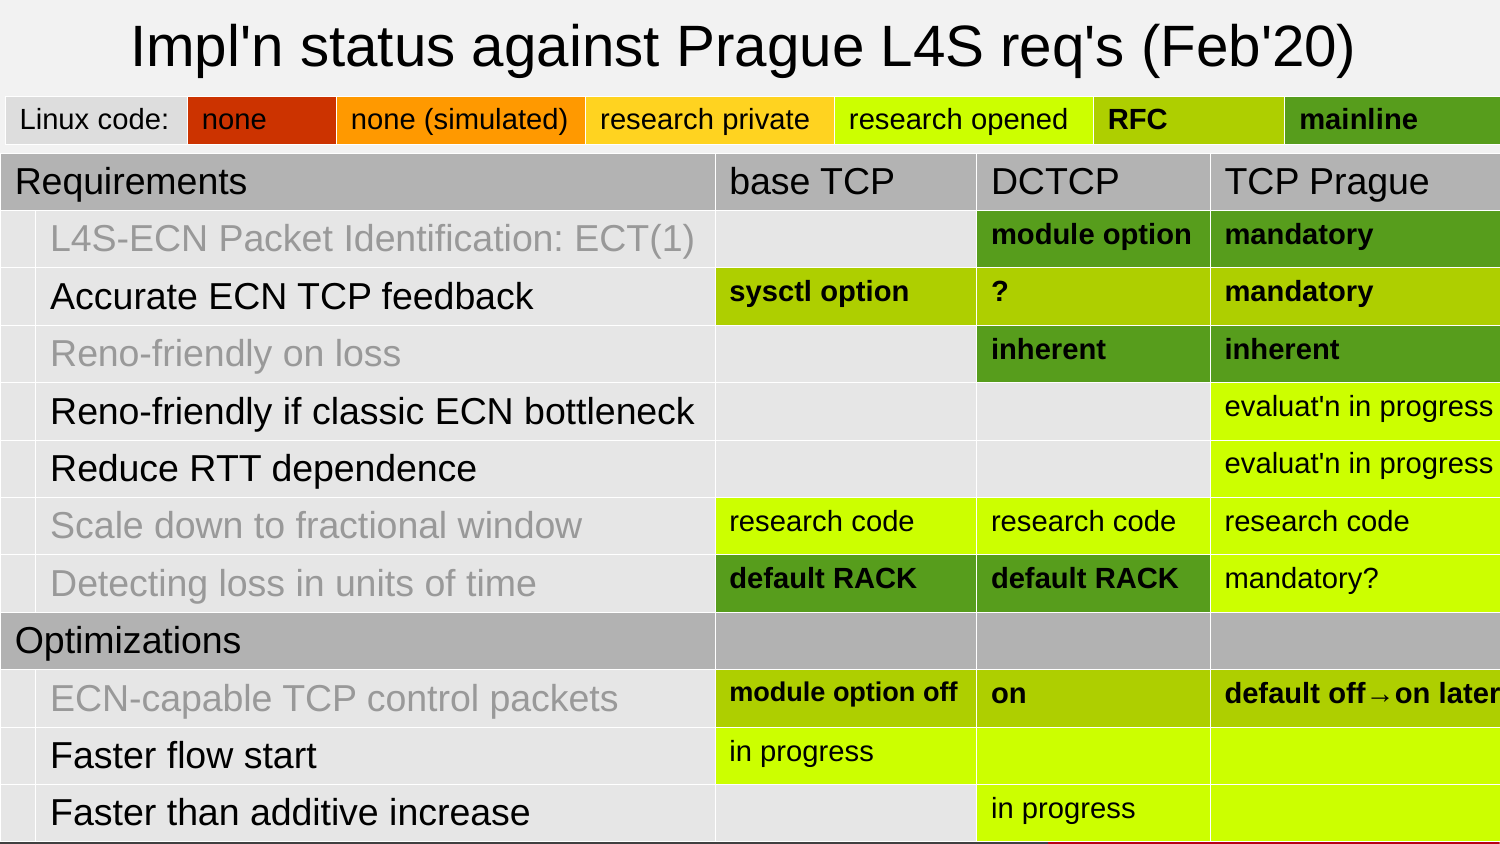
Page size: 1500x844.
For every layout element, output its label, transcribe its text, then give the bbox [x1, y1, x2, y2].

table_cell L4S-ECN Packet Identification: ECT(1) [36, 211, 715, 267]
table_cell [716, 613, 976, 669]
table_cell Reno-friendly if classic ECN bottleneck [36, 383, 715, 440]
table_cell mandatory [1211, 268, 1500, 325]
table_cell Detecting loss in units of time [36, 555, 715, 612]
table_header base TCP [716, 154, 976, 210]
table_cell [1, 670, 35, 727]
table_cell Accurate ECN TCP feedback [36, 268, 715, 325]
table_cell inherent [1211, 326, 1500, 382]
table_cell research code [1211, 498, 1500, 554]
table_cell evaluat'n in progress [1211, 383, 1500, 440]
table_cell Reduce RTT dependence [36, 441, 715, 497]
table_cell [1211, 785, 1500, 841]
table_cell on [977, 670, 1210, 727]
table_header research opened [835, 97, 1093, 144]
table_cell [977, 728, 1210, 784]
table_header RFC [1094, 97, 1284, 144]
table_cell [716, 211, 976, 267]
table_header Linux code: [6, 97, 187, 144]
table_cell [1, 326, 35, 382]
table_header none [188, 97, 336, 144]
table_cell research code [716, 498, 976, 554]
table_cell [716, 785, 976, 841]
table_cell Faster flow start [36, 728, 715, 784]
table_cell mandatory [1211, 211, 1500, 267]
table_cell [1, 728, 35, 784]
table_cell sysctl option [716, 268, 976, 325]
table_cell [977, 383, 1210, 440]
table_cell [716, 326, 976, 382]
table_cell mandatory? [1211, 555, 1500, 612]
table_cell default RACK [716, 555, 976, 612]
table_cell ? [977, 268, 1210, 325]
table_cell default off→on later [1211, 670, 1500, 727]
table_cell default RACK [977, 555, 1210, 612]
table_header TCP Prague [1211, 154, 1500, 210]
table_cell [977, 441, 1210, 497]
table_cell [1, 211, 35, 267]
table_cell [977, 613, 1210, 669]
table_cell [1, 555, 35, 612]
table_cell [716, 383, 976, 440]
table_cell [1211, 728, 1500, 784]
table_header none (simulated) [337, 97, 585, 144]
table_cell Scale down to fractional window [36, 498, 715, 554]
table_cell evaluat'n in progress [1211, 441, 1500, 497]
table_cell [1, 785, 35, 841]
table_cell ECN-capable TCP control packets [36, 670, 715, 727]
table_cell Optimizations [1, 613, 715, 669]
table_cell module option off [716, 670, 976, 727]
table_cell inherent [977, 326, 1210, 382]
title Impl'n status against Prague L4S req's (Feb'20) [0, 0, 1489, 98]
table_cell [716, 441, 976, 497]
table_cell [1211, 613, 1500, 669]
table_cell research code [977, 498, 1210, 554]
table_header research private [586, 97, 834, 144]
table_cell [1, 268, 35, 325]
table_cell [1, 498, 35, 554]
table_cell Faster than additive increase [36, 785, 715, 841]
table_cell in progress [716, 728, 976, 784]
table_header Requirements [1, 154, 715, 210]
table_cell module option [977, 211, 1210, 267]
table_cell in progress [977, 785, 1210, 841]
table_cell [1, 441, 35, 497]
table_cell [1, 383, 35, 440]
table_cell Reno-friendly on loss [36, 326, 715, 382]
table_header DCTCP [977, 154, 1210, 210]
table_header mainline [1285, 97, 1500, 144]
